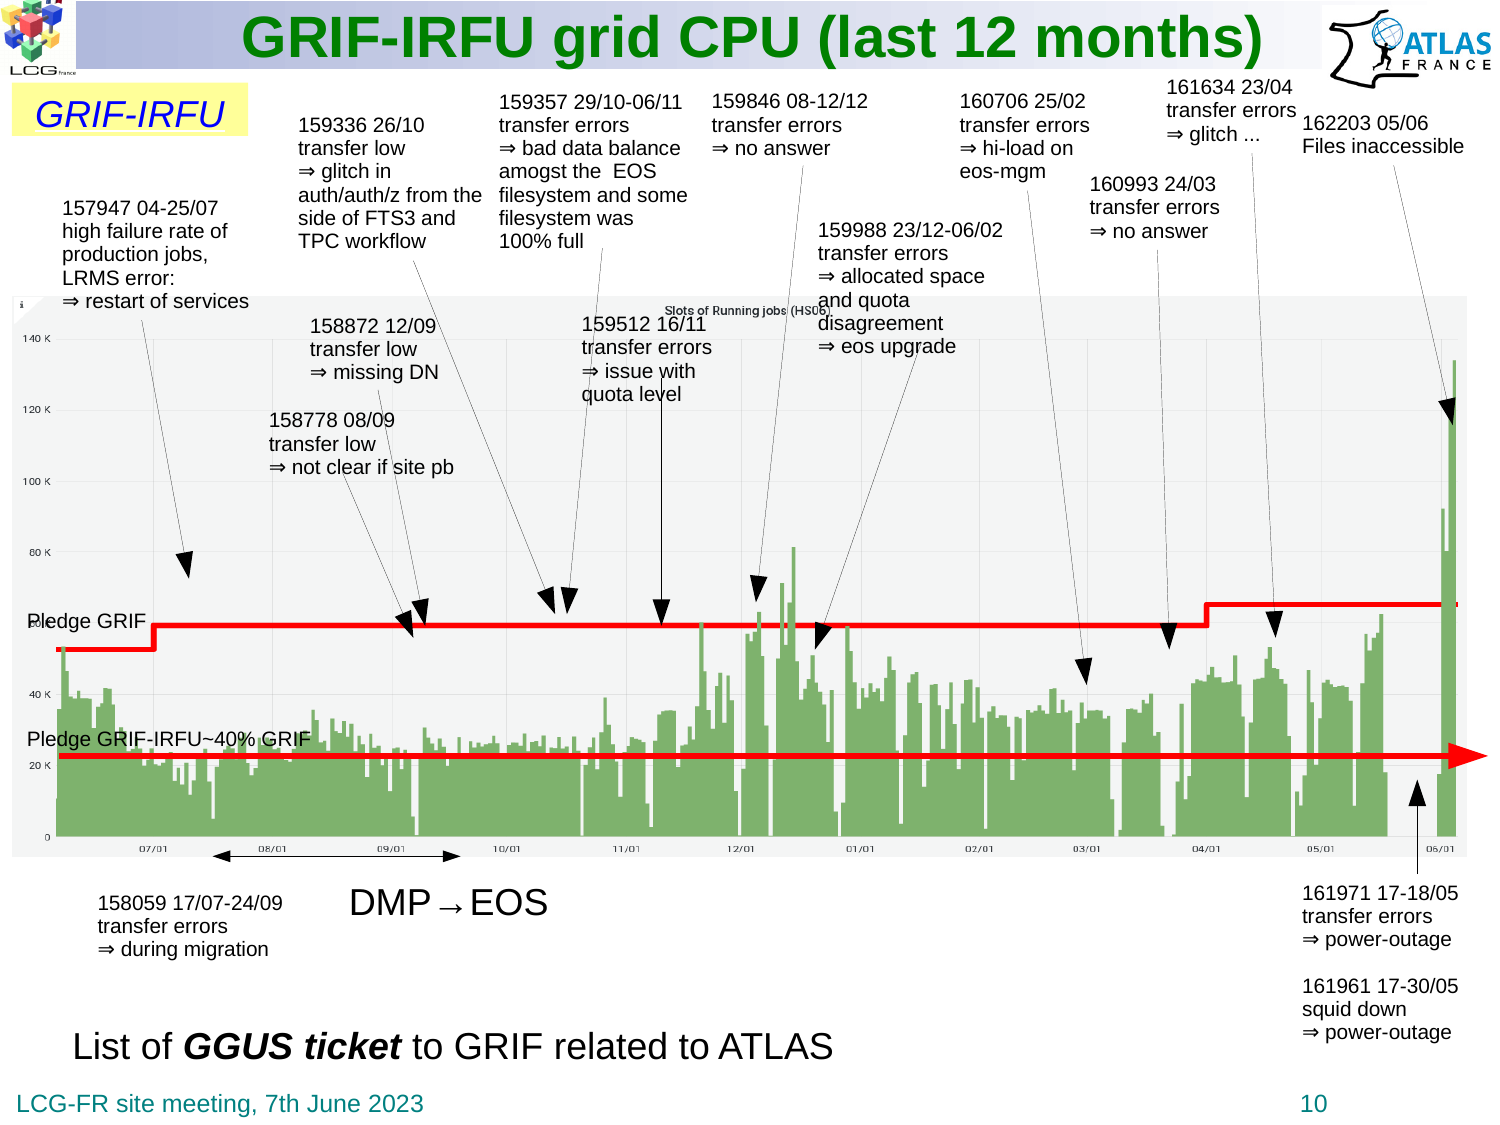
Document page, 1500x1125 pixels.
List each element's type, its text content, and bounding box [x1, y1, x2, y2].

picture [855, 343, 861, 352]
text_box 160993 24/03 transfer errors ⇒ no answer [1074, 165, 1241, 250]
text_box GRIF-IRFU [11, 82, 249, 136]
picture [894, 343, 900, 352]
text_box 157947 04-25/07 high failure rate of production jobs, LRMS error: ⇒ restart of services [47, 188, 272, 321]
text_box 159846 08-12/12 transfer errors ⇒ no answer [696, 82, 886, 191]
text_box 160706 25/02 transfer errors ⇒ hi-load on eos-mgm [944, 82, 1111, 191]
text_box 159512 16/11 transfer errors ⇒ issue with quota level [566, 305, 596, 414]
text_box 161971 17-18/05 transfer errors ⇒ power-outage 161961 17-30/05 squid down ⇒ power-outage [1287, 874, 1477, 1052]
picture [0, 0, 7, 75]
text_box Pledge GRIF [12, 578, 179, 664]
text_box Pledge GRIF-IRFU~40% GRIF [12, 696, 367, 782]
text_box List of GGUS ticket to GRIF related to ATLAS [57, 1018, 1170, 1075]
text_box 162203 05/06 Files inaccessible [1287, 103, 1489, 166]
text_box 158778 08/09 transfer low ⇒ not clear if site pb [253, 401, 473, 533]
text_box 159988 23/12-06/02 transfer errors ⇒ allocated space and quota disagreement ⇒ eos upgrade [803, 211, 1040, 343]
text_box 158059 17/07-24/09 transfer errors ⇒ during migration [82, 884, 319, 1039]
text_box GRIF-IRFU grid CPU (last 12 months) [7, 0, 1500, 121]
text_box 158872 12/09 transfer low ⇒ missing DN [295, 307, 514, 439]
picture [12, 296, 1467, 753]
text_box DMP→EOS [334, 874, 650, 931]
text_box 159512 16/11 transfer errors ⇒ issue with quota level [587, 305, 756, 414]
text_box 159336 26/10 transfer low ⇒ glitch in auth/auth/z from the side of FTS3 and TPC workflow [283, 106, 502, 261]
picture [12, 759, 1467, 857]
text_box 159357 29/10-06/11 transfer errors ⇒ bad data balance amogst the EOS filesystem and some filesystem was 100% full [484, 83, 703, 261]
text_box 161634 23/04 transfer errors ⇒ glitch ... [1151, 68, 1317, 154]
